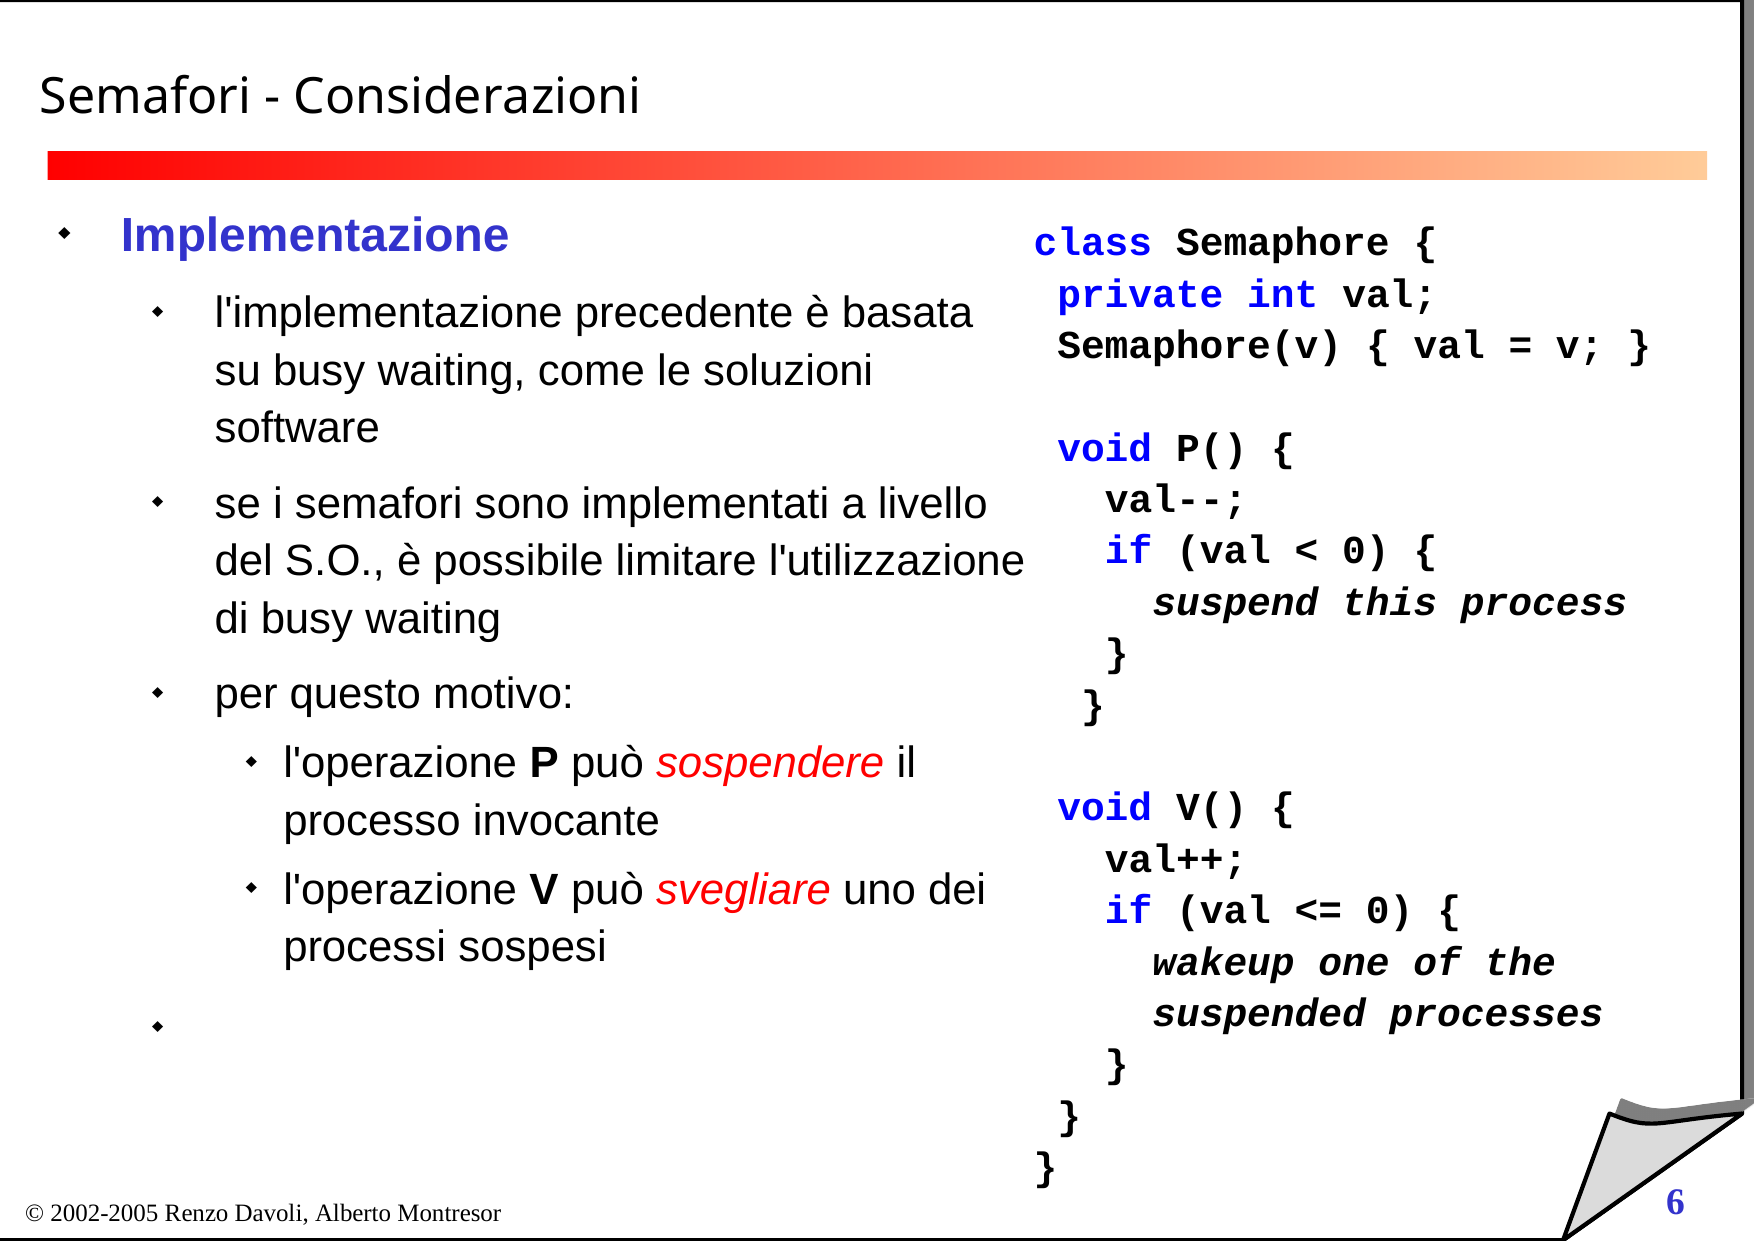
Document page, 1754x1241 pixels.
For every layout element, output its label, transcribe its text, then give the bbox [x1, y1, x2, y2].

list class Semaphore { private int val; Semaphore(v) { val = v; } void P() { val--; if (val < 0) { suspend this process } } void V() { val++; if (val <= 0) { wakeup one of the suspended processes } } } [1033, 212, 1696, 1217]
title Semafori - Considerazioni [39, 49, 1713, 144]
list Implementazione l'implementazione precedente è basata su busy waiting, come le soluzioni software se i semafori sono implementati a livello del S.O., è possibile limitare l'utilizzazione di busy waiting per questo motivo: l'operazione P può sospendere il processo invocante l'operazione V può svegliare uno dei processi sospesi [58, 206, 1034, 1241]
